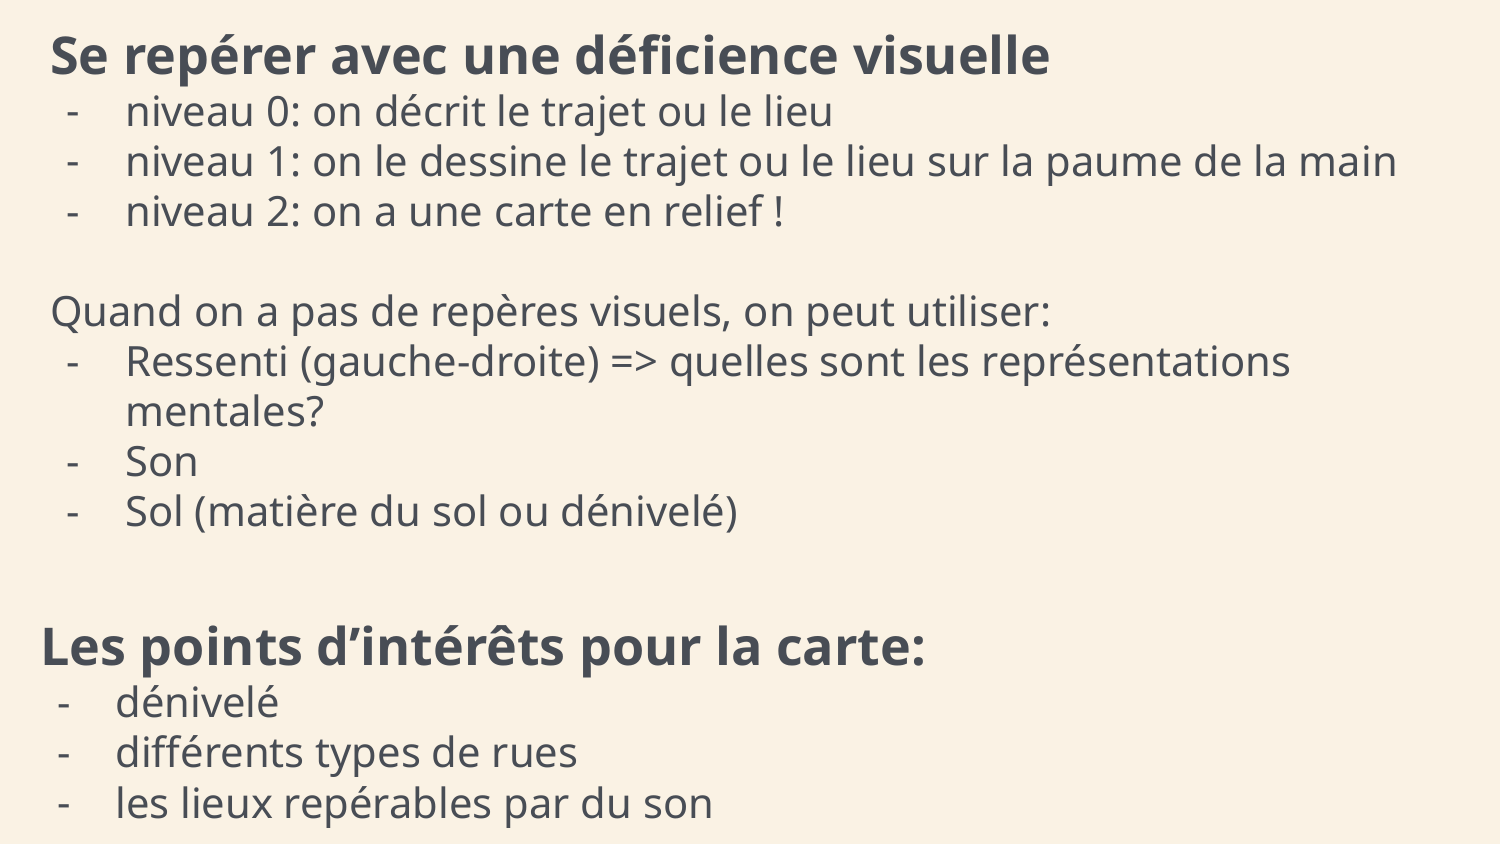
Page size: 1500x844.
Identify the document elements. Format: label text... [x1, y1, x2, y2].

text_box Se repérer avec une déficience visuelle niveau 0: on décrit le trajet ou le lieu niveau 1: on le dessine le trajet ou le lieu sur la paume de la main niveau 2: on a une carte en relief ! Quand on a pas de repères visuels, on peut utiliser: Ressenti (gauche-droite) => quelles sont les représentations mentales? Son Sol (matière du sol ou dénivelé) [35, 7, 1476, 550]
text_box Les points d’intérêts pour la carte: dénivelé différents types de rues les lieux repérables par du son [25, 598, 1466, 842]
